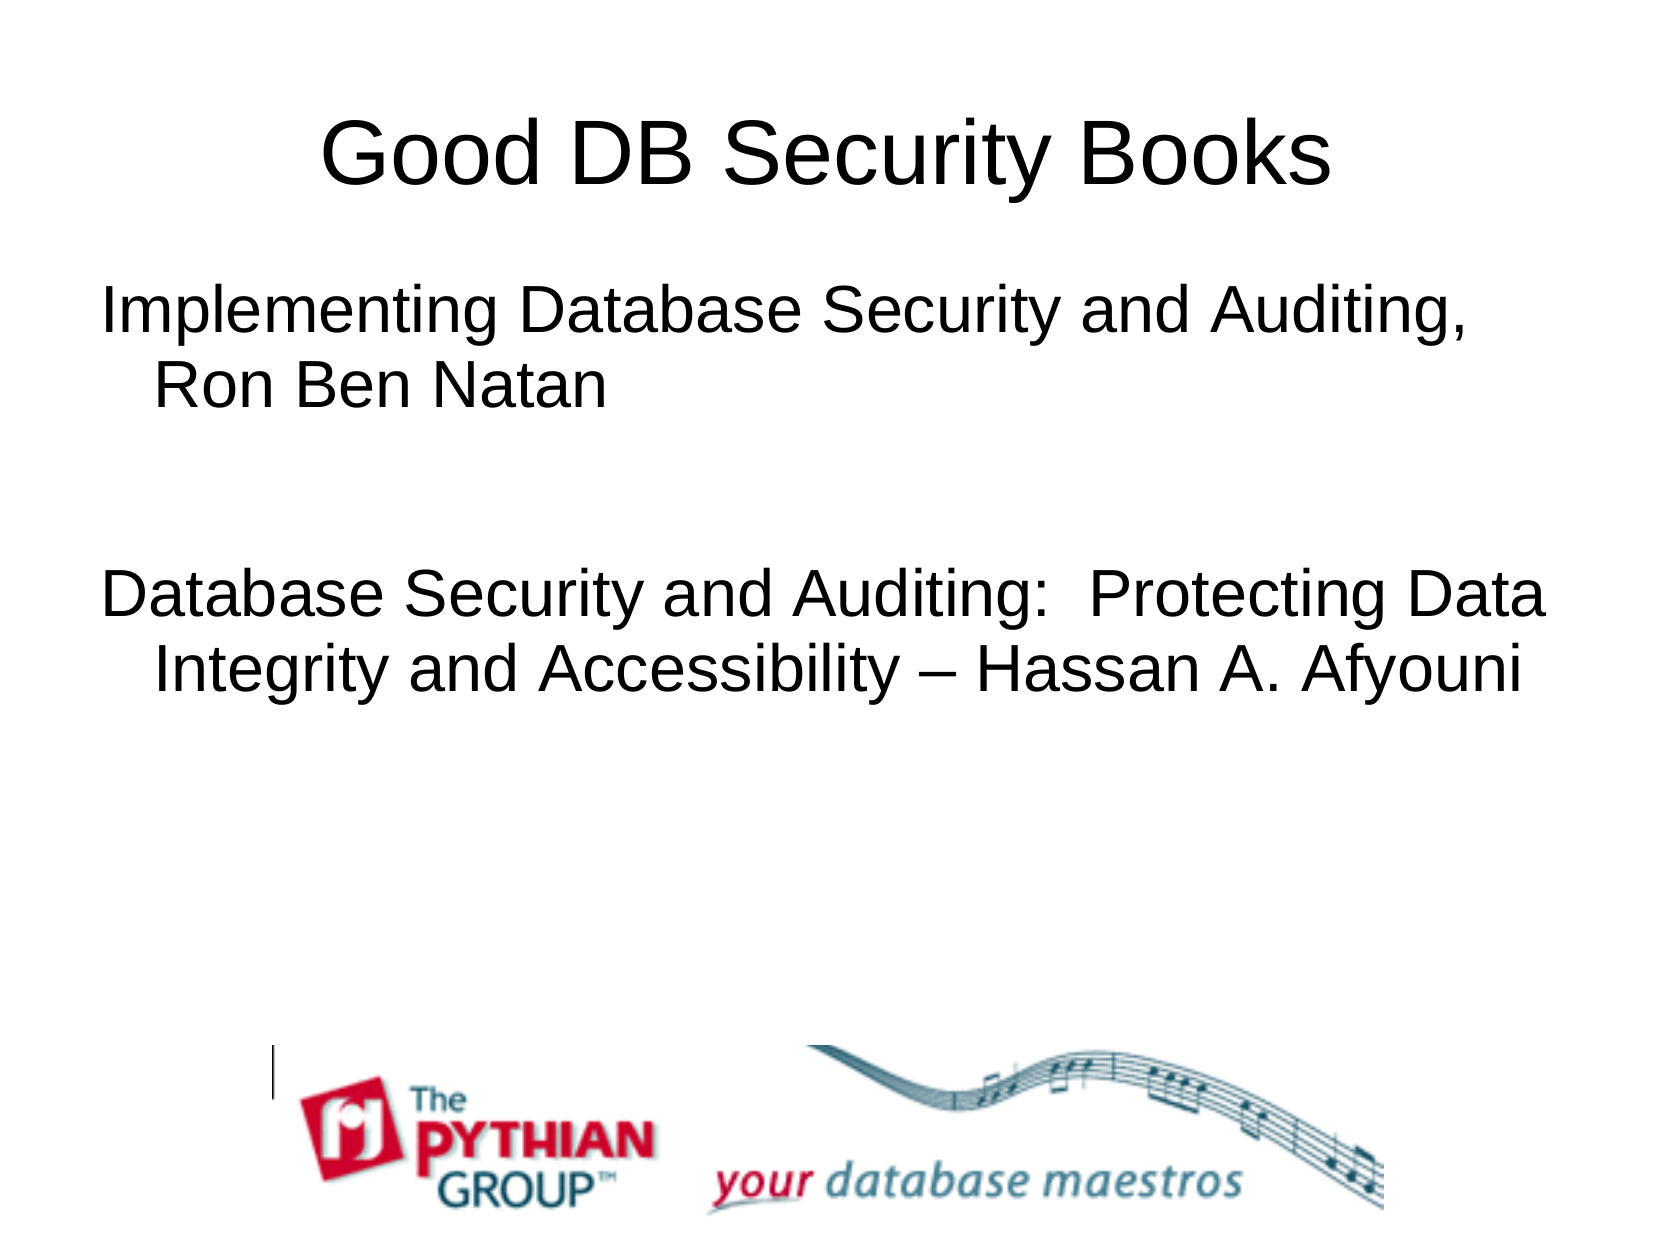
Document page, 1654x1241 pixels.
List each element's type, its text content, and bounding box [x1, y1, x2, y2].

list Implementing Database Security and Auditing, Ron Ben Natan Database Security and Auditing: Protecting Data Integrity and Accessibility – Hassan A. Afyouni [82, 272, 1571, 1077]
picture [272, 1077, 1384, 1241]
title Good DB Security Books [82, 56, 1571, 250]
